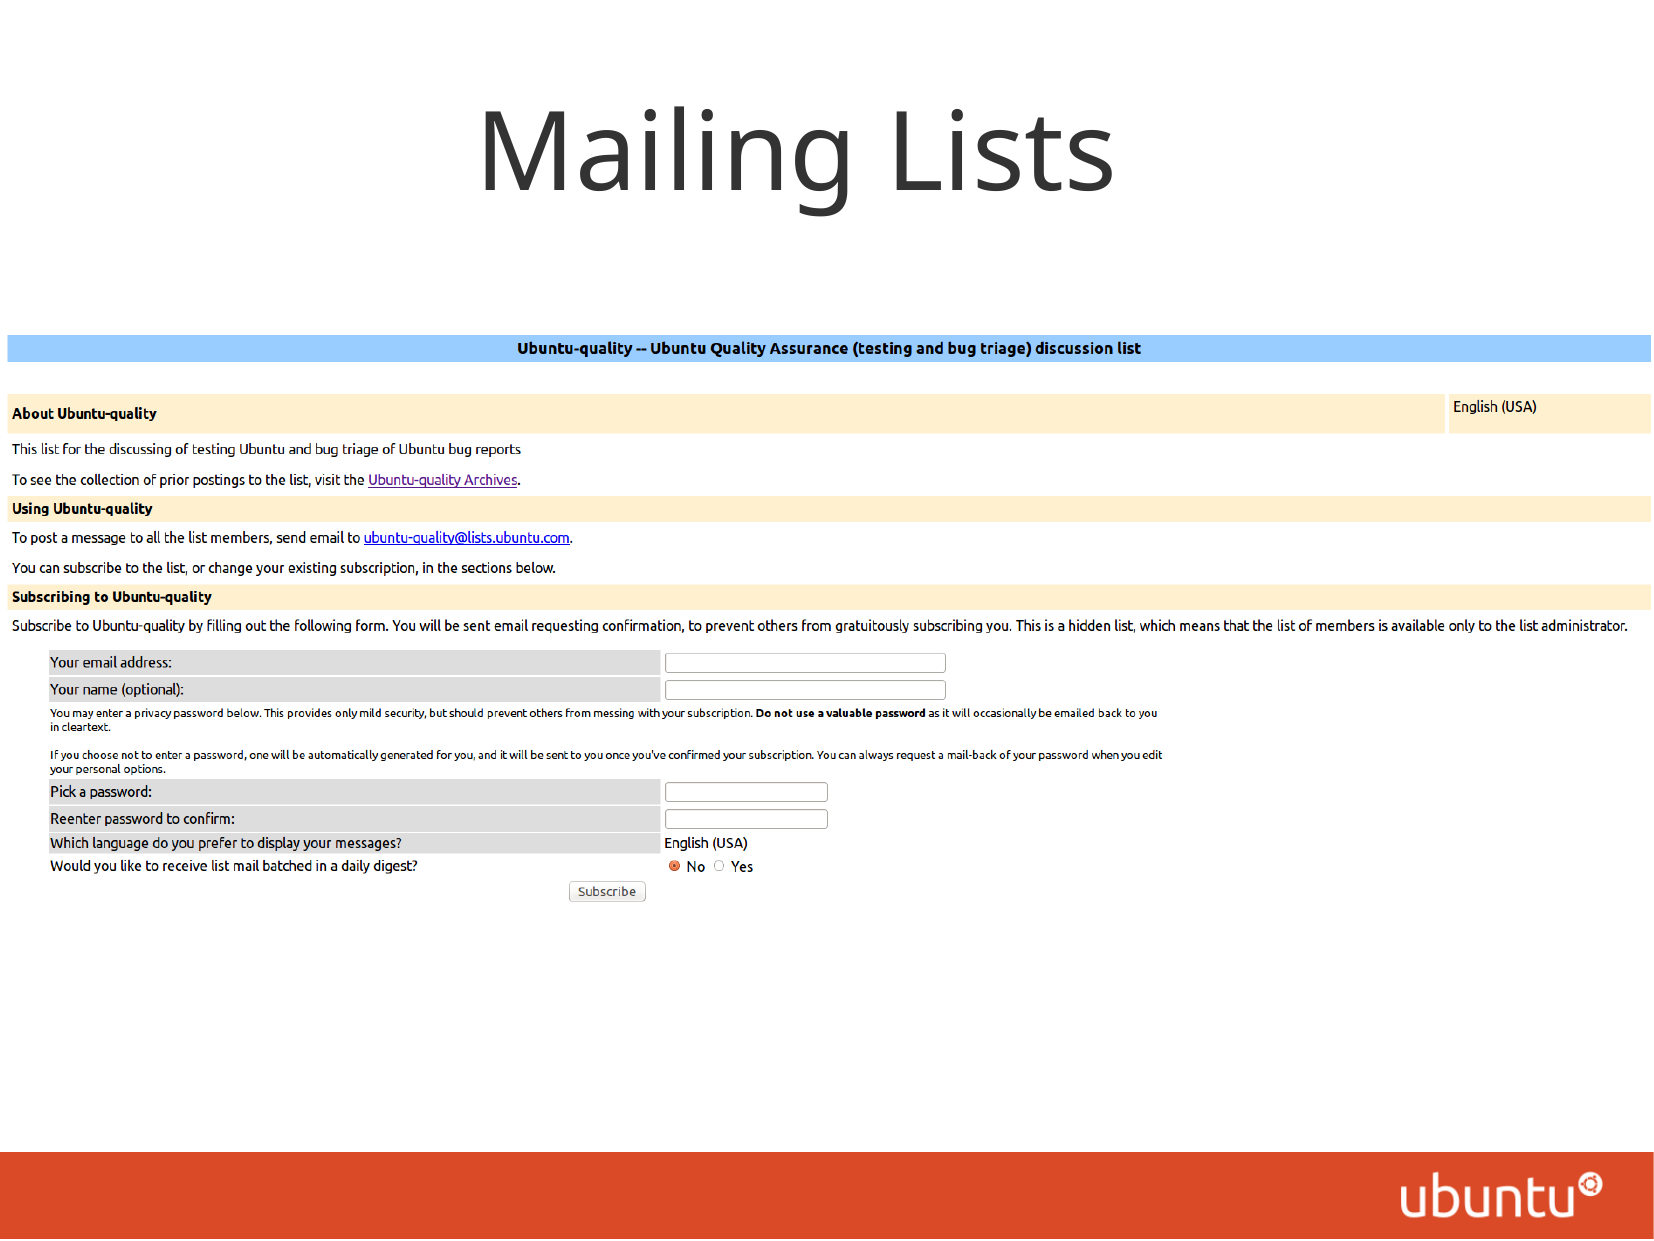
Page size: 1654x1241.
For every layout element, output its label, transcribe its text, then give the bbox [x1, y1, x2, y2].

picture [0, 1152, 1654, 1239]
title Mailing Lists [18, 47, 1576, 263]
picture [1, 330, 1654, 923]
